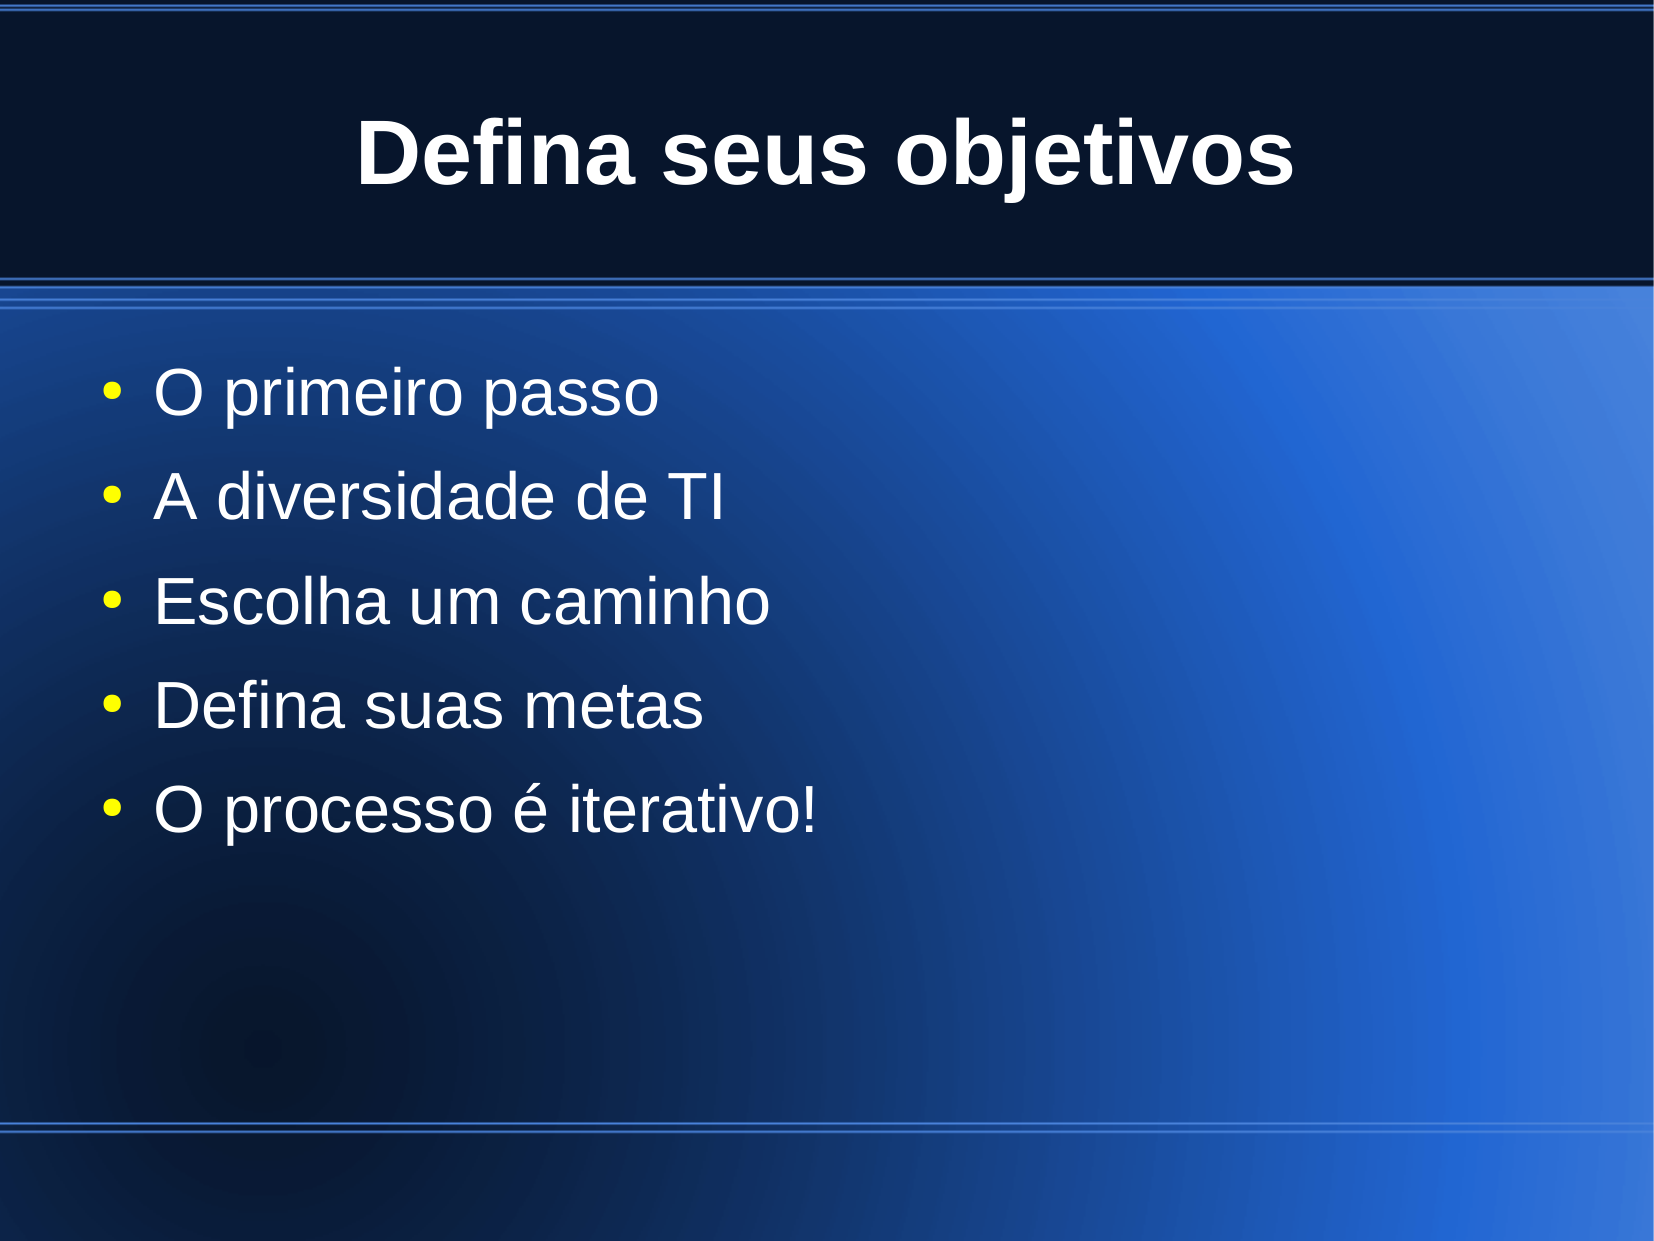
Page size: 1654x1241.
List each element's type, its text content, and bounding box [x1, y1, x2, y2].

picture [0, 0, 1654, 1241]
title Defina seus objetivos [82, 56, 1571, 250]
list O primeiro passo A diversidade de TI Escolha um caminho Defina suas metas O processo é iterativo! [82, 355, 1571, 1043]
